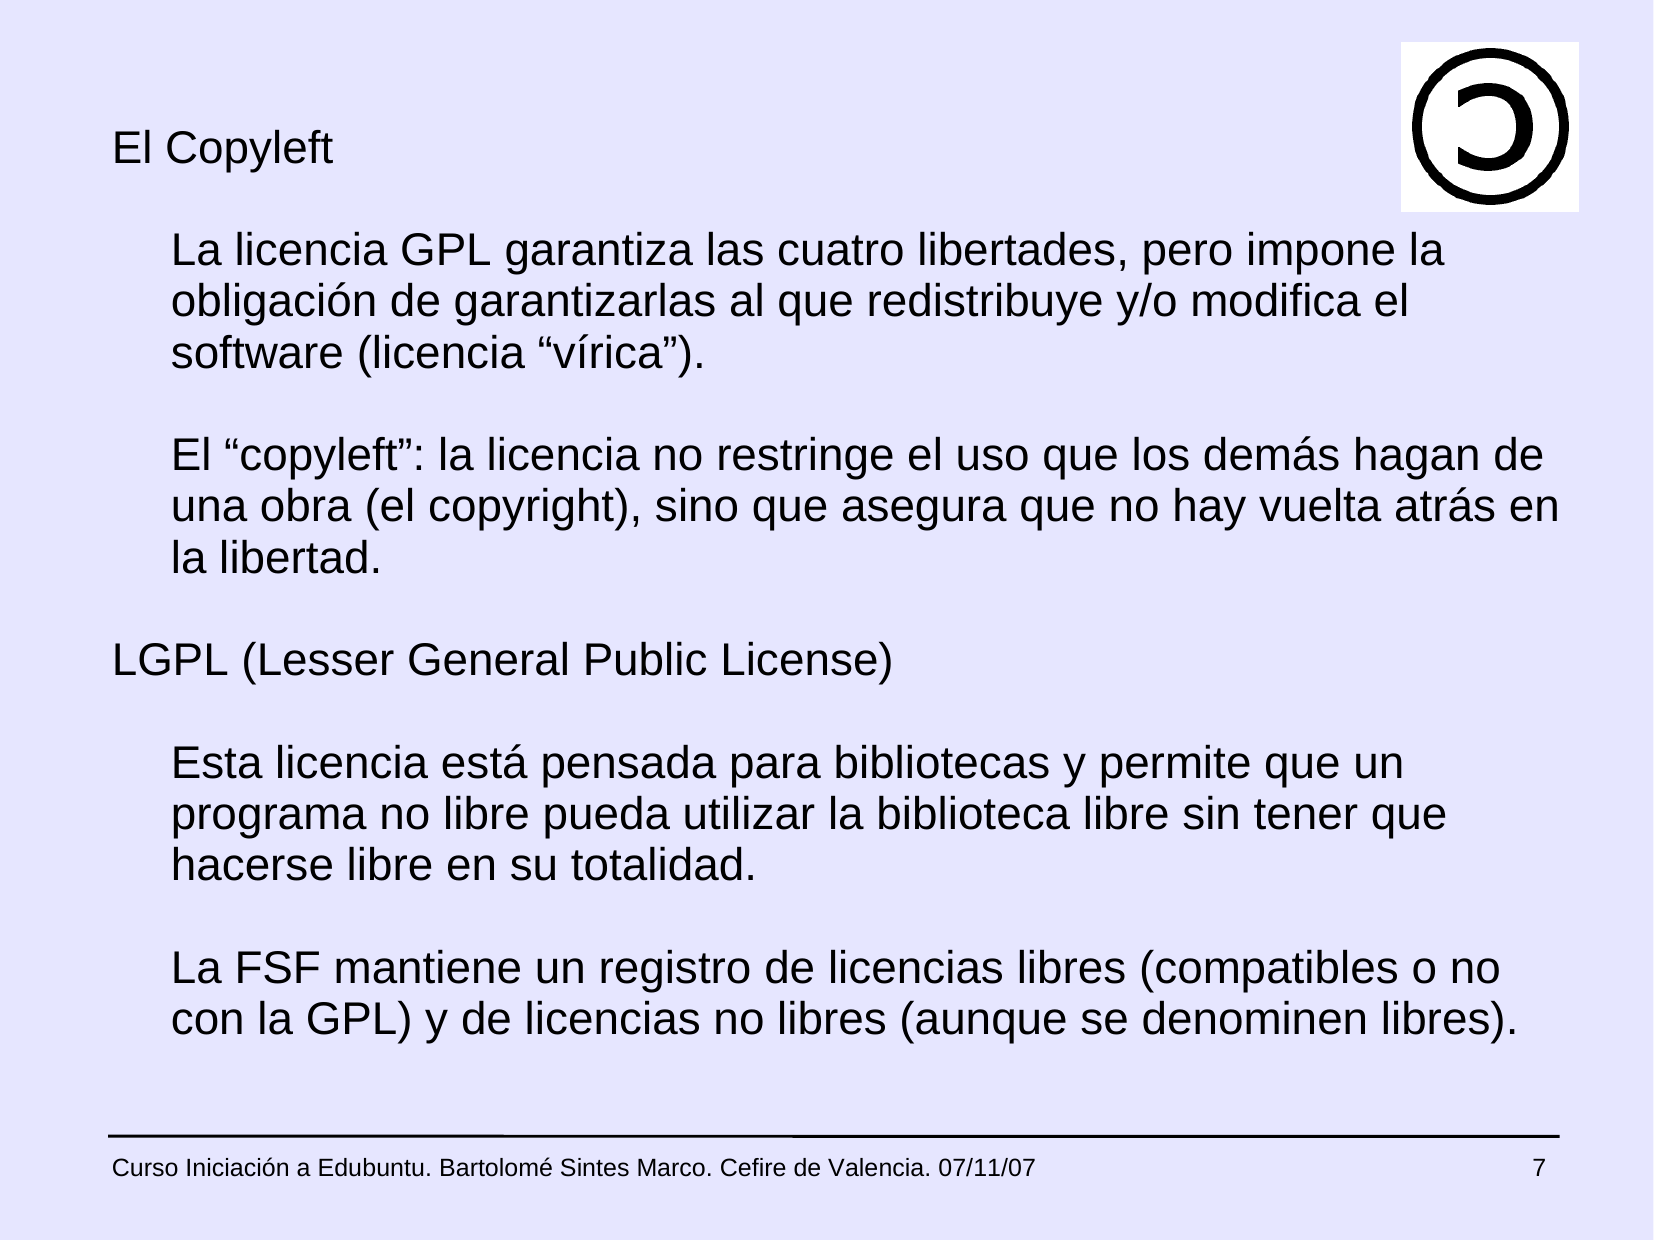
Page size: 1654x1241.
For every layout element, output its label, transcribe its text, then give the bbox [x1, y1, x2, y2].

text_box El Copyleft La licencia GPL garantiza las cuatro libertades, pero impone la obligación de garantizarlas al que redistribuye y/o modifica el software (licencia “vírica”). El “copyleft”: la licencia no restringe el uso que los demás hagan de una obra (el copyright), sino que asegura que no hay vuelta atrás en la libertad. LGPL (Lesser General Public License) Esta licencia está pensada para bibliotecas y permite que un programa no libre pueda utilizar la biblioteca libre sin tener que hacerse libre en su totalidad. La FSF mantiene un registro de licencias libres (compatibles o no con la GPL) y de licencias no libres (aunque se denominen libres). [111, 121, 1586, 1054]
picture [1401, 42, 1579, 212]
